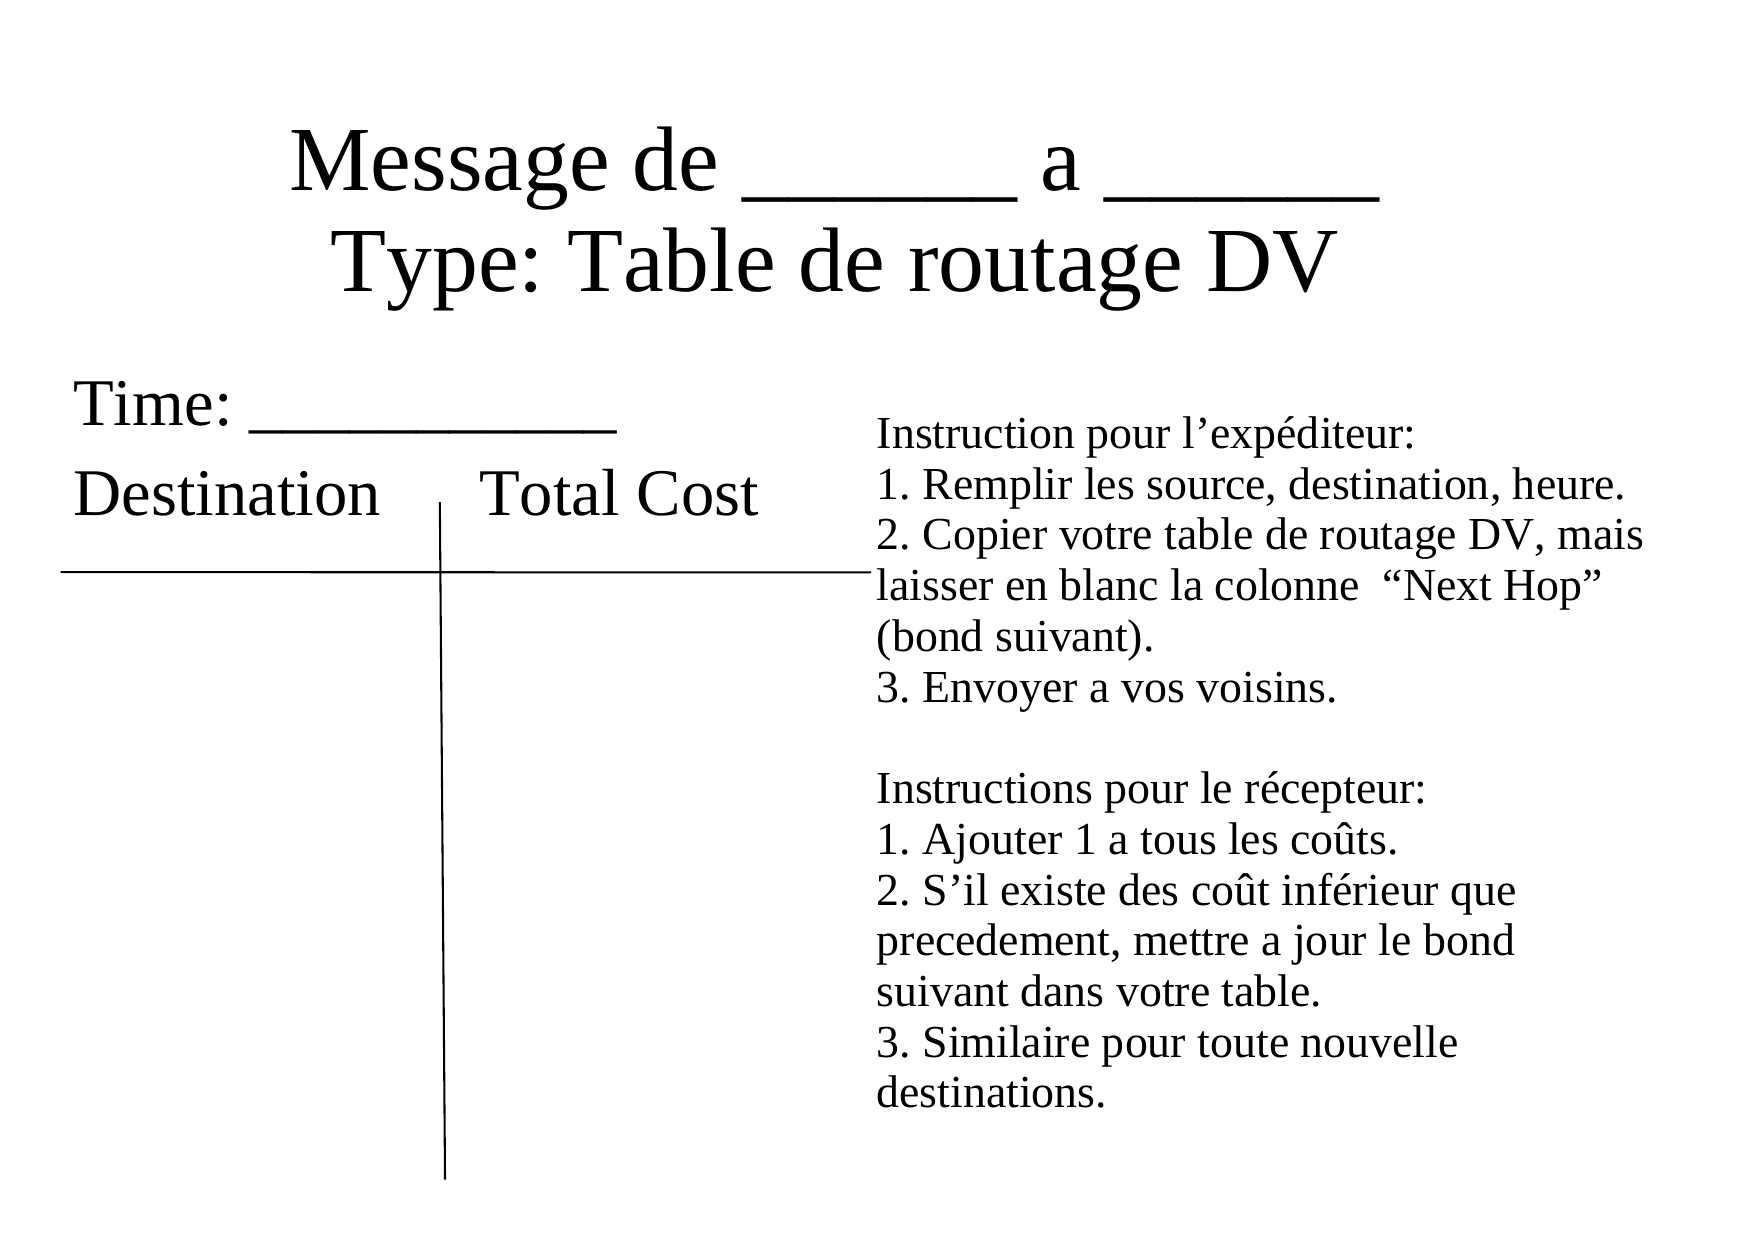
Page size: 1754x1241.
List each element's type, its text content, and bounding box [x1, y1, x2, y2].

text_box Message de ______ a ______ Type: Table de routage DV [132, 88, 1539, 332]
text_box Time: ___________ Destination Total Cost [58, 358, 1465, 538]
text_box Instruction pour l’expéditeur: 1. Remplir les source, destination, heure. 2. Copier votre table de routage DV, mais laisser en blanc la colonne “Next Hop” (bond suivant). 3. Envoyer a vos voisins. Instructions pour le récepteur: 1. Ajouter 1 a tous les coûts. 2. S’il existe des coût inférieur que precedement, mettre a jour le bond suivant dans votre table. 3. Similaire pour toute nouvelle destinations. [876, 407, 1646, 1119]
